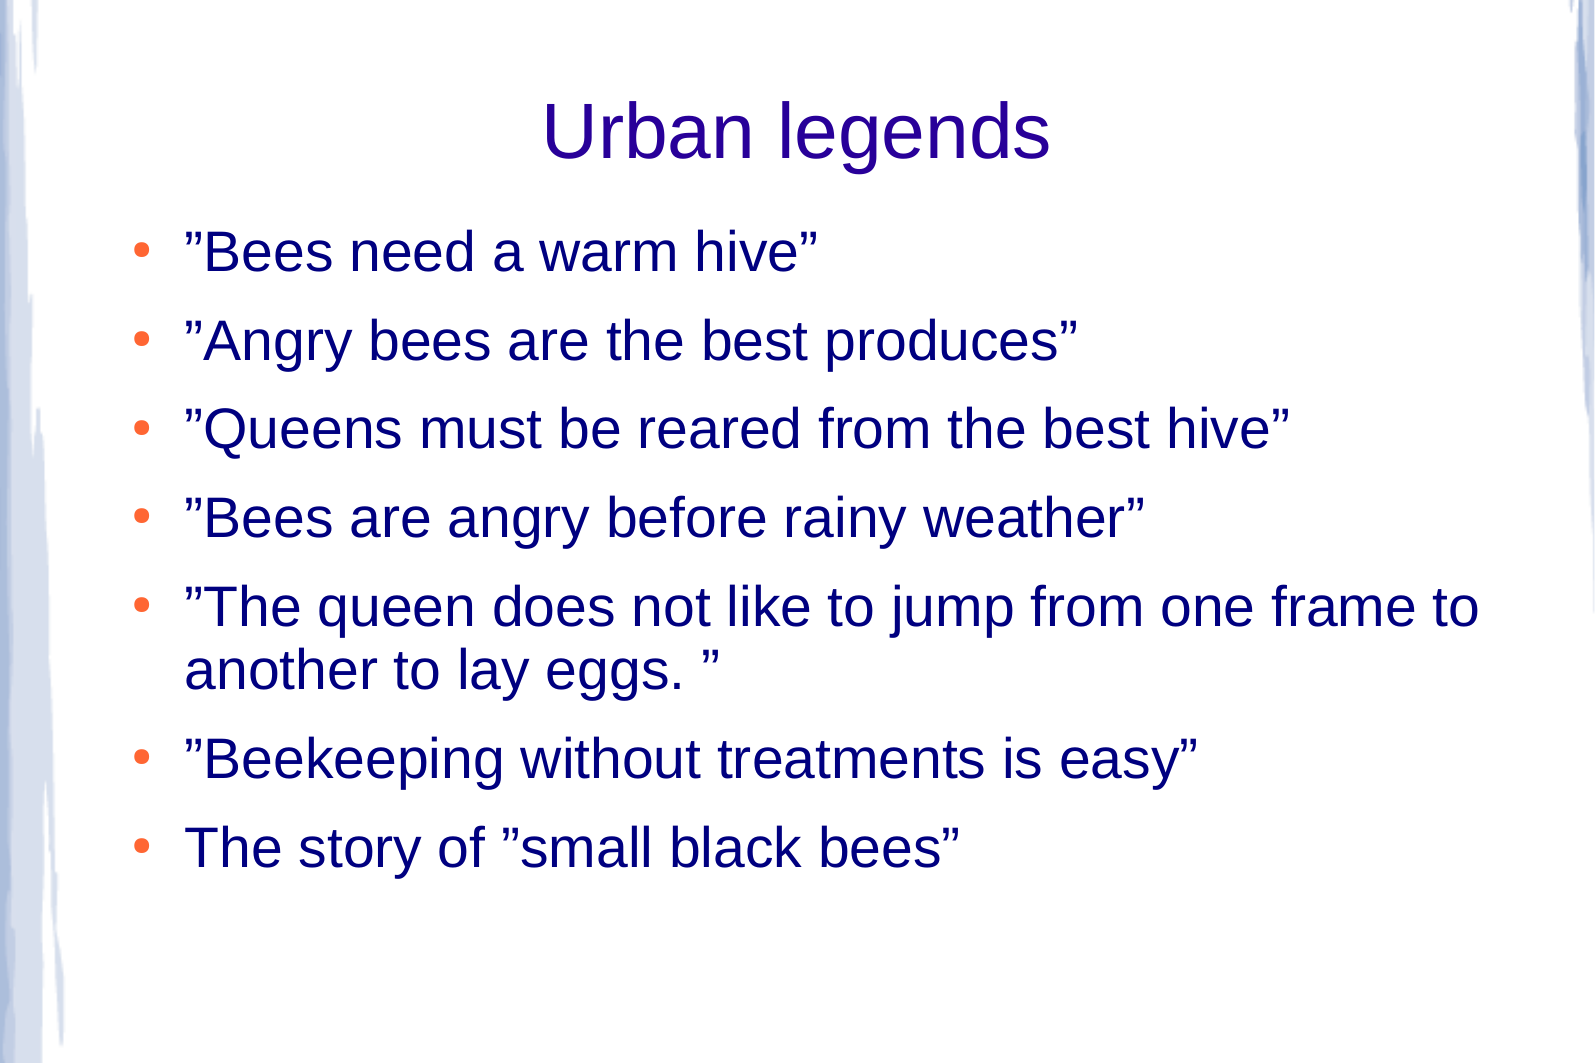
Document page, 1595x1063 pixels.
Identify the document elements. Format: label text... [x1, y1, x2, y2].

list ”Bees need a warm hive” ”Angry bees are the best produces” ”Queens must be reared from the best hive” ”Bees are angry before rainy weather” ”The queen does not like to jump from one frame to another to lay eggs. ” ”Beekeeping without treatments is easy” The story of ”small black bees” [113, 219, 1515, 1025]
title Urban legends [79, 42, 1515, 220]
picture [0, 0, 1595, 1063]
